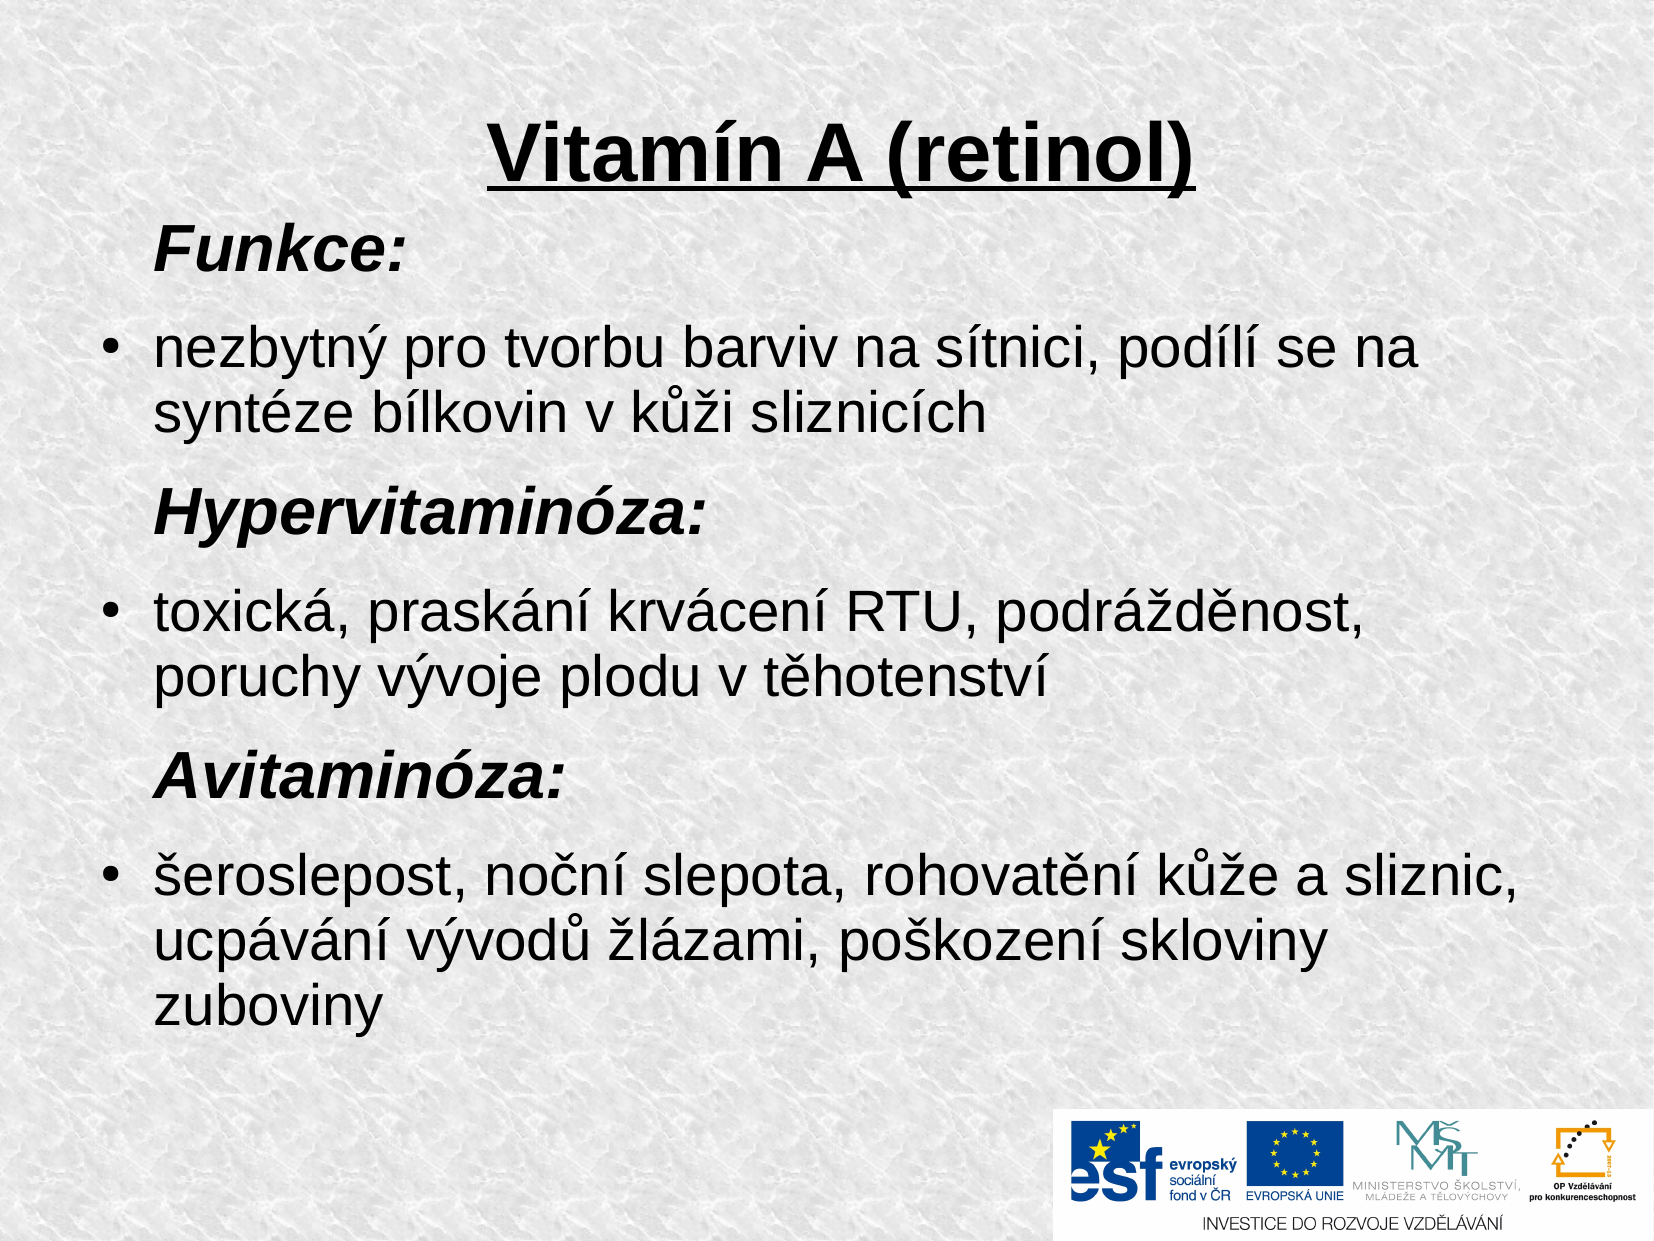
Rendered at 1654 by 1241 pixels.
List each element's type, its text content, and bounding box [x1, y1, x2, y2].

picture [0, 0, 1654, 1241]
title Vitamín A (retinol) [82, 49, 1571, 210]
list Funkce: nezbytný pro tvorbu barviv na sítnici, podílí se na syntéze bílkovin v kůži sliznicích Hypervitaminóza: toxická, praskání krvácení RTU, podrážděnost, poruchy vývoje plodu v těhotenství Avitaminóza: šeroslepost, noční slepota, rohovatění kůže a sliznic, ucpávání vývodů žlázami, poškození skloviny zuboviny [82, 210, 1571, 1037]
